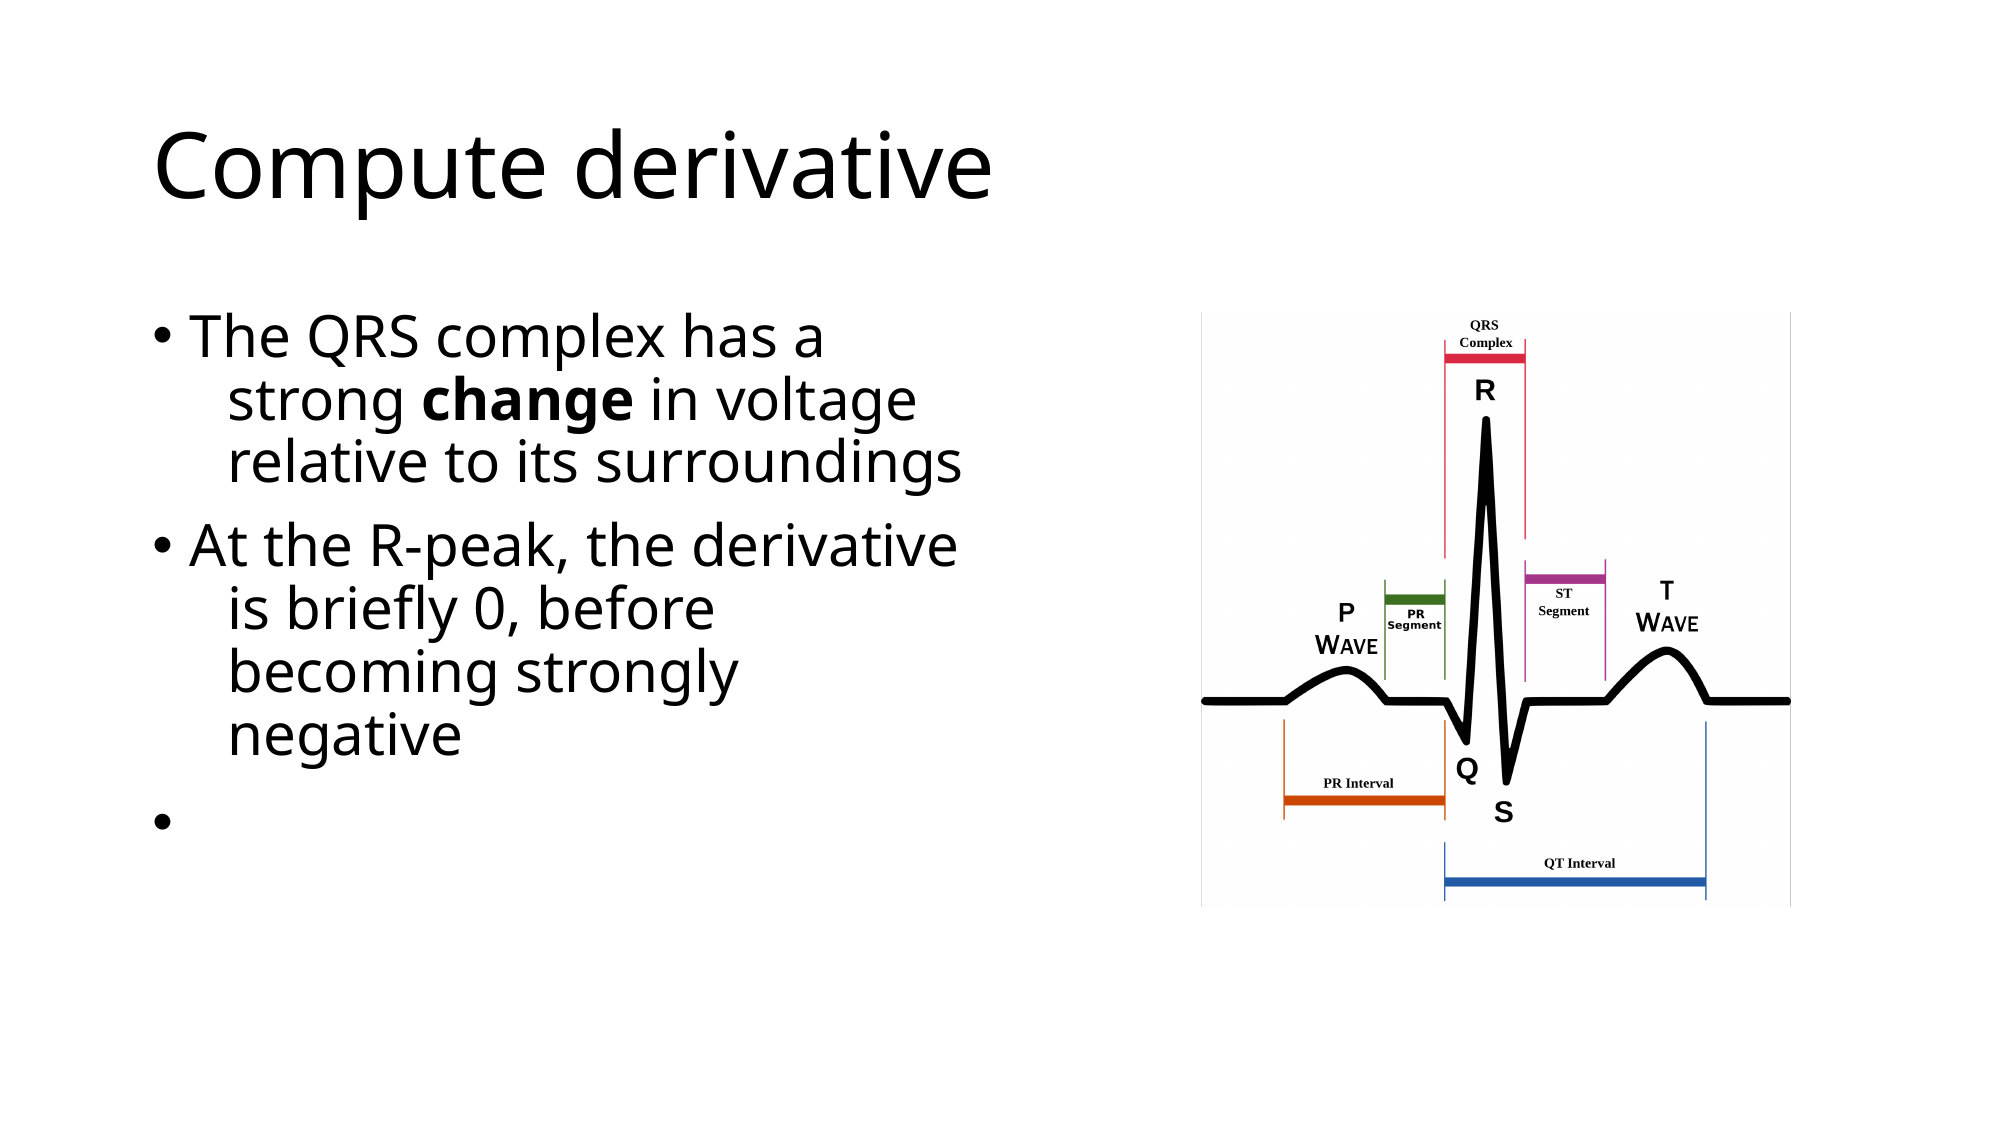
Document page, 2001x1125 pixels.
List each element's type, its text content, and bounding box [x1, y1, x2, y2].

title Compute derivative [137, 59, 1863, 278]
list The QRS complex has a strong change in voltage relative to its surroundings At the R-peak, the derivative is briefly 0, before becoming strongly negative [137, 299, 992, 1014]
picture [1201, 312, 1791, 907]
